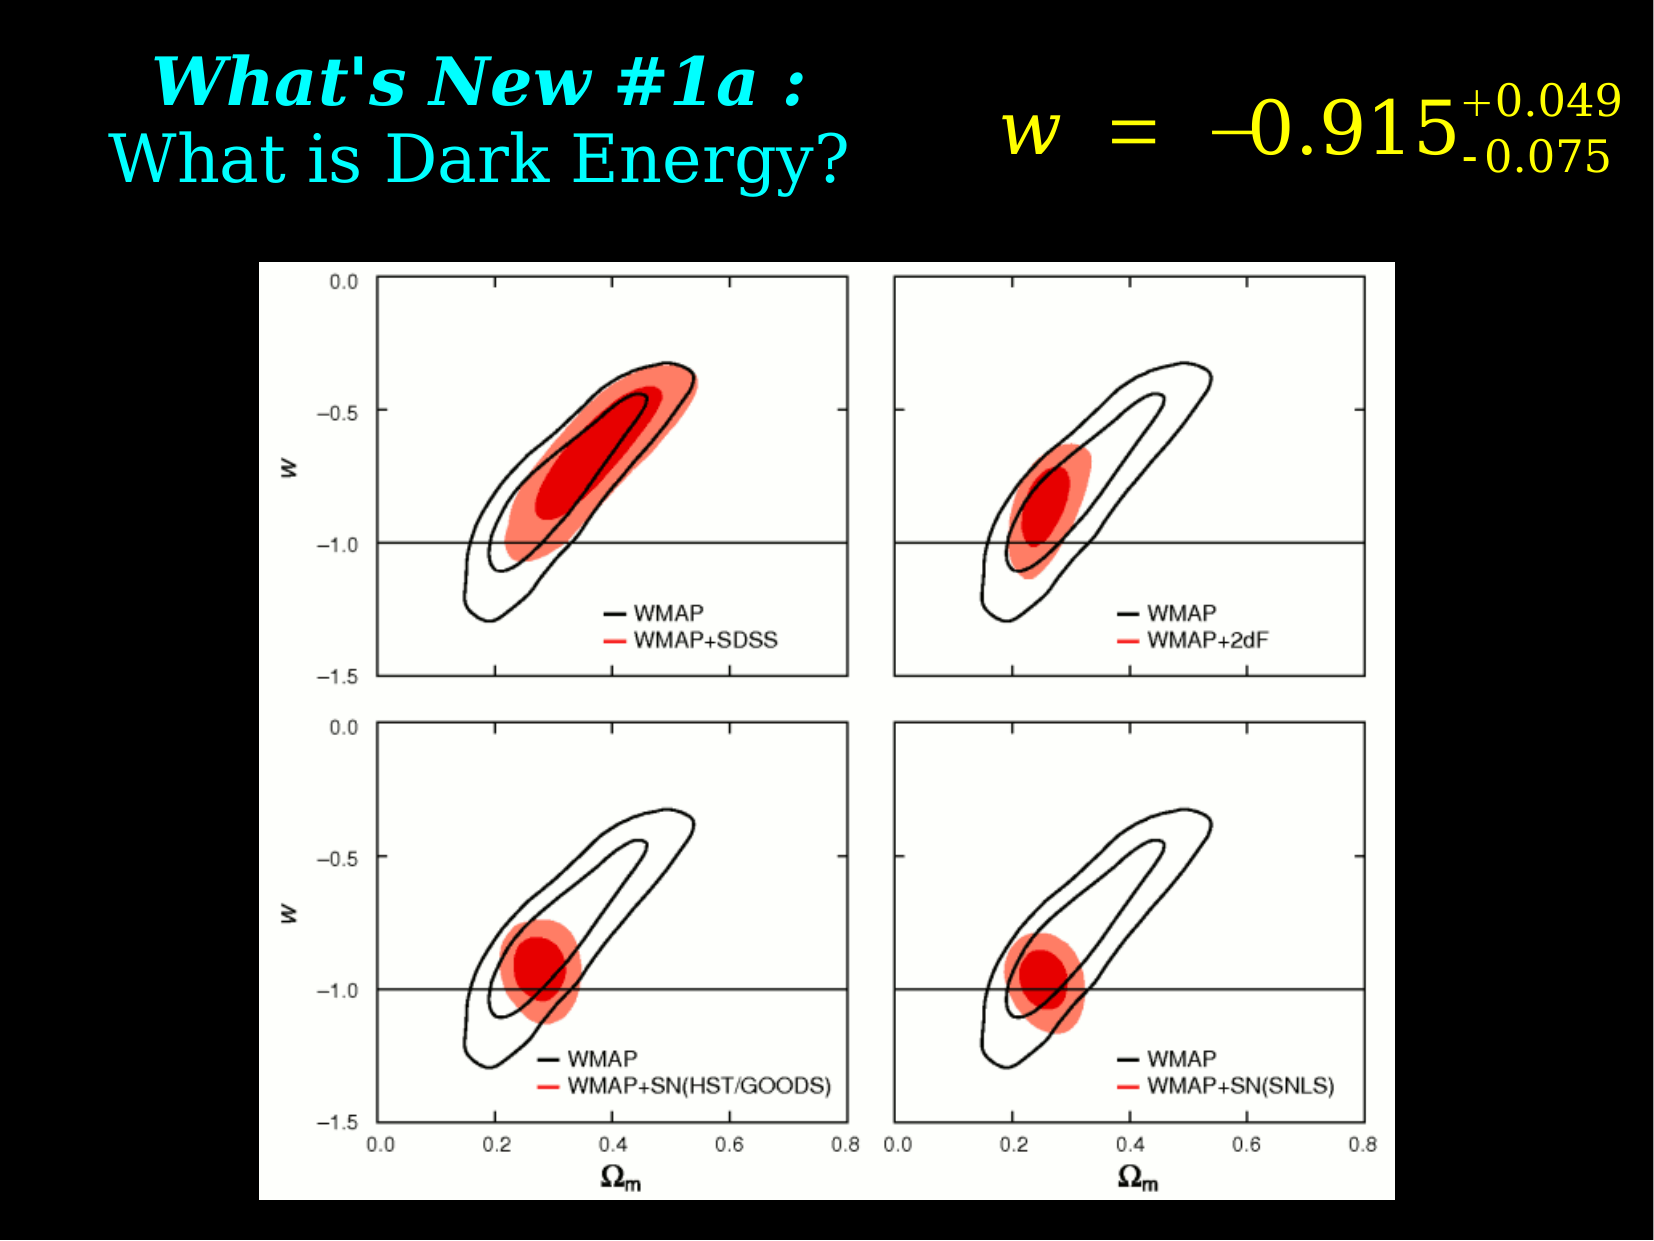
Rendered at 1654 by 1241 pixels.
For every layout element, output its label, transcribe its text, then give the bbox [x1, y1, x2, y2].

chart [991, 75, 1630, 184]
picture [259, 262, 1395, 1201]
text_box What's New #1a : What is Dark Energy? [93, 35, 866, 207]
